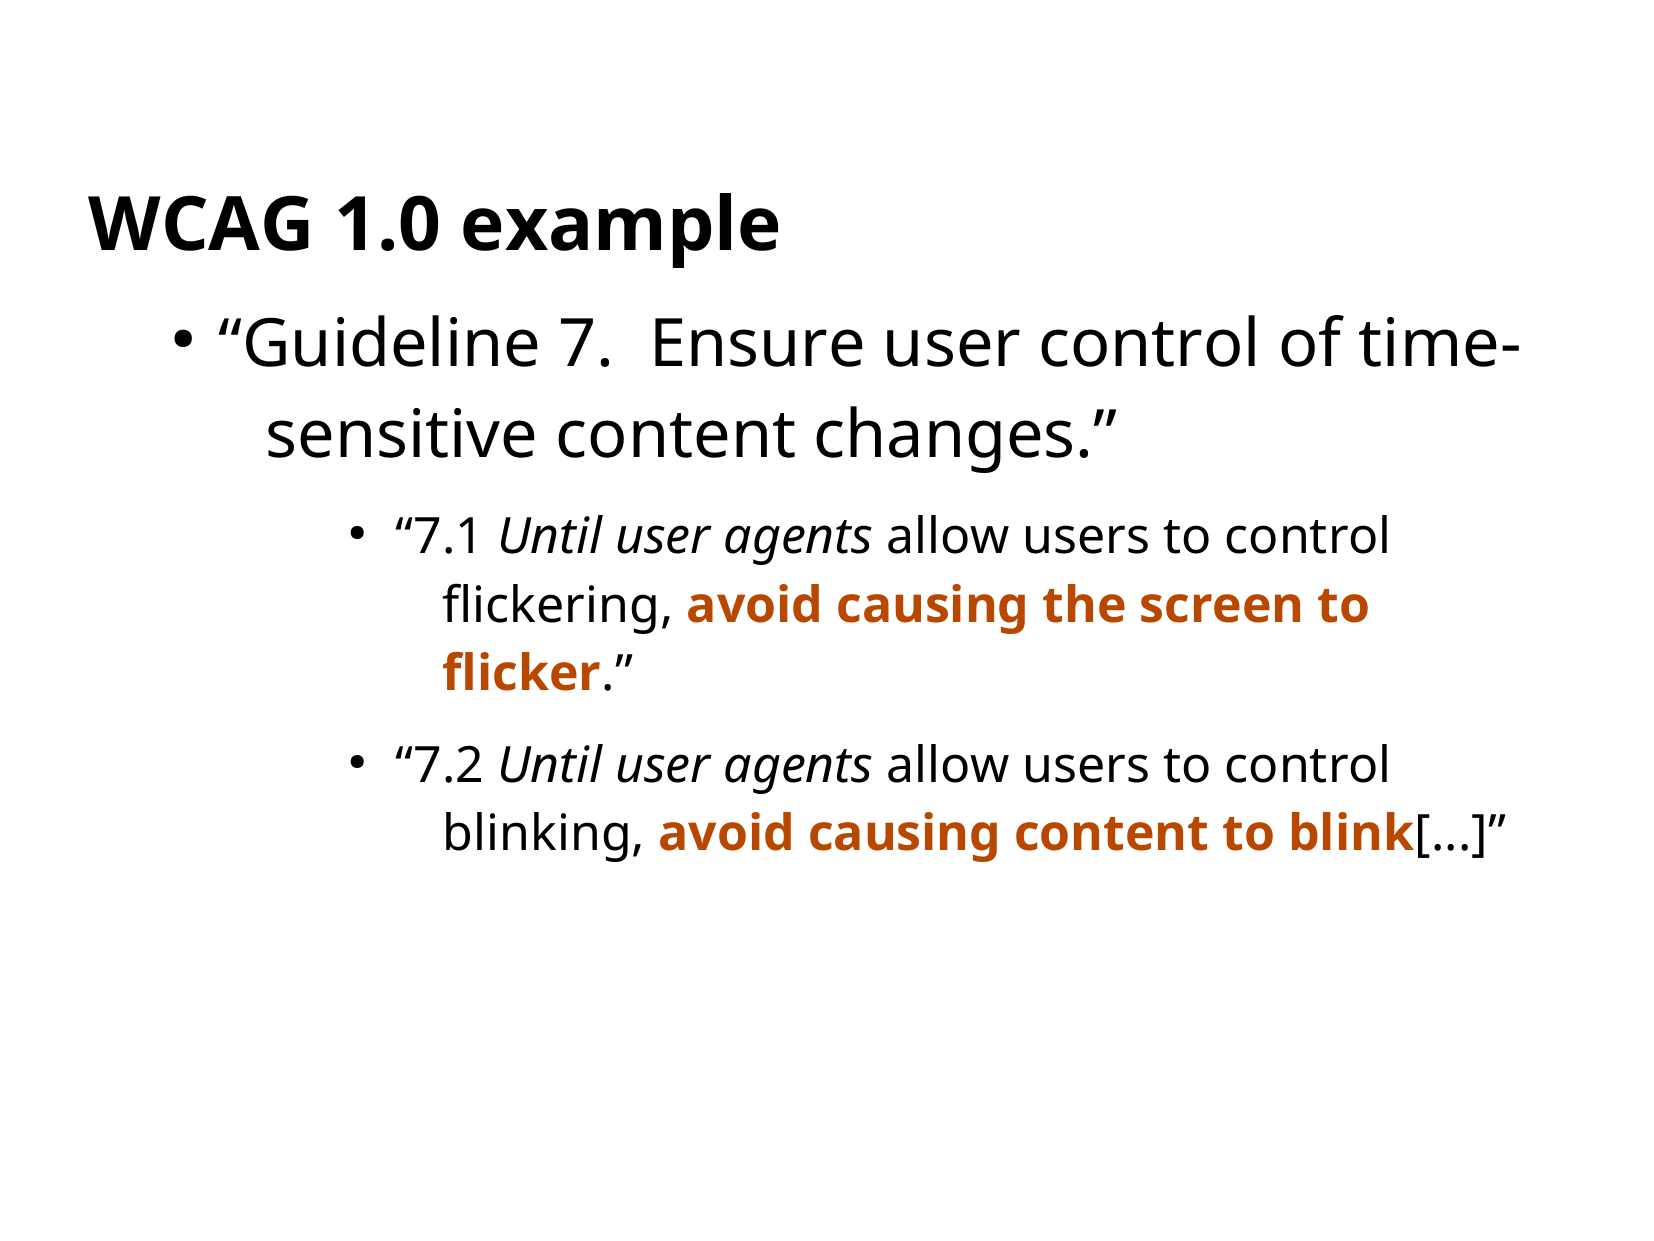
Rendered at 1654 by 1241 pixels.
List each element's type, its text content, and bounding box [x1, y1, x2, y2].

title WCAG 1.0 example [88, 176, 1565, 267]
list “Guideline 7. Ensure user control of time-sensitive content changes.” “7.1 Until user agents allow users to control flickering, avoid causing the screen to flicker.” “7.2 Until user agents allow users to control blinking, avoid causing content to blink[...]” [88, 295, 1565, 1137]
